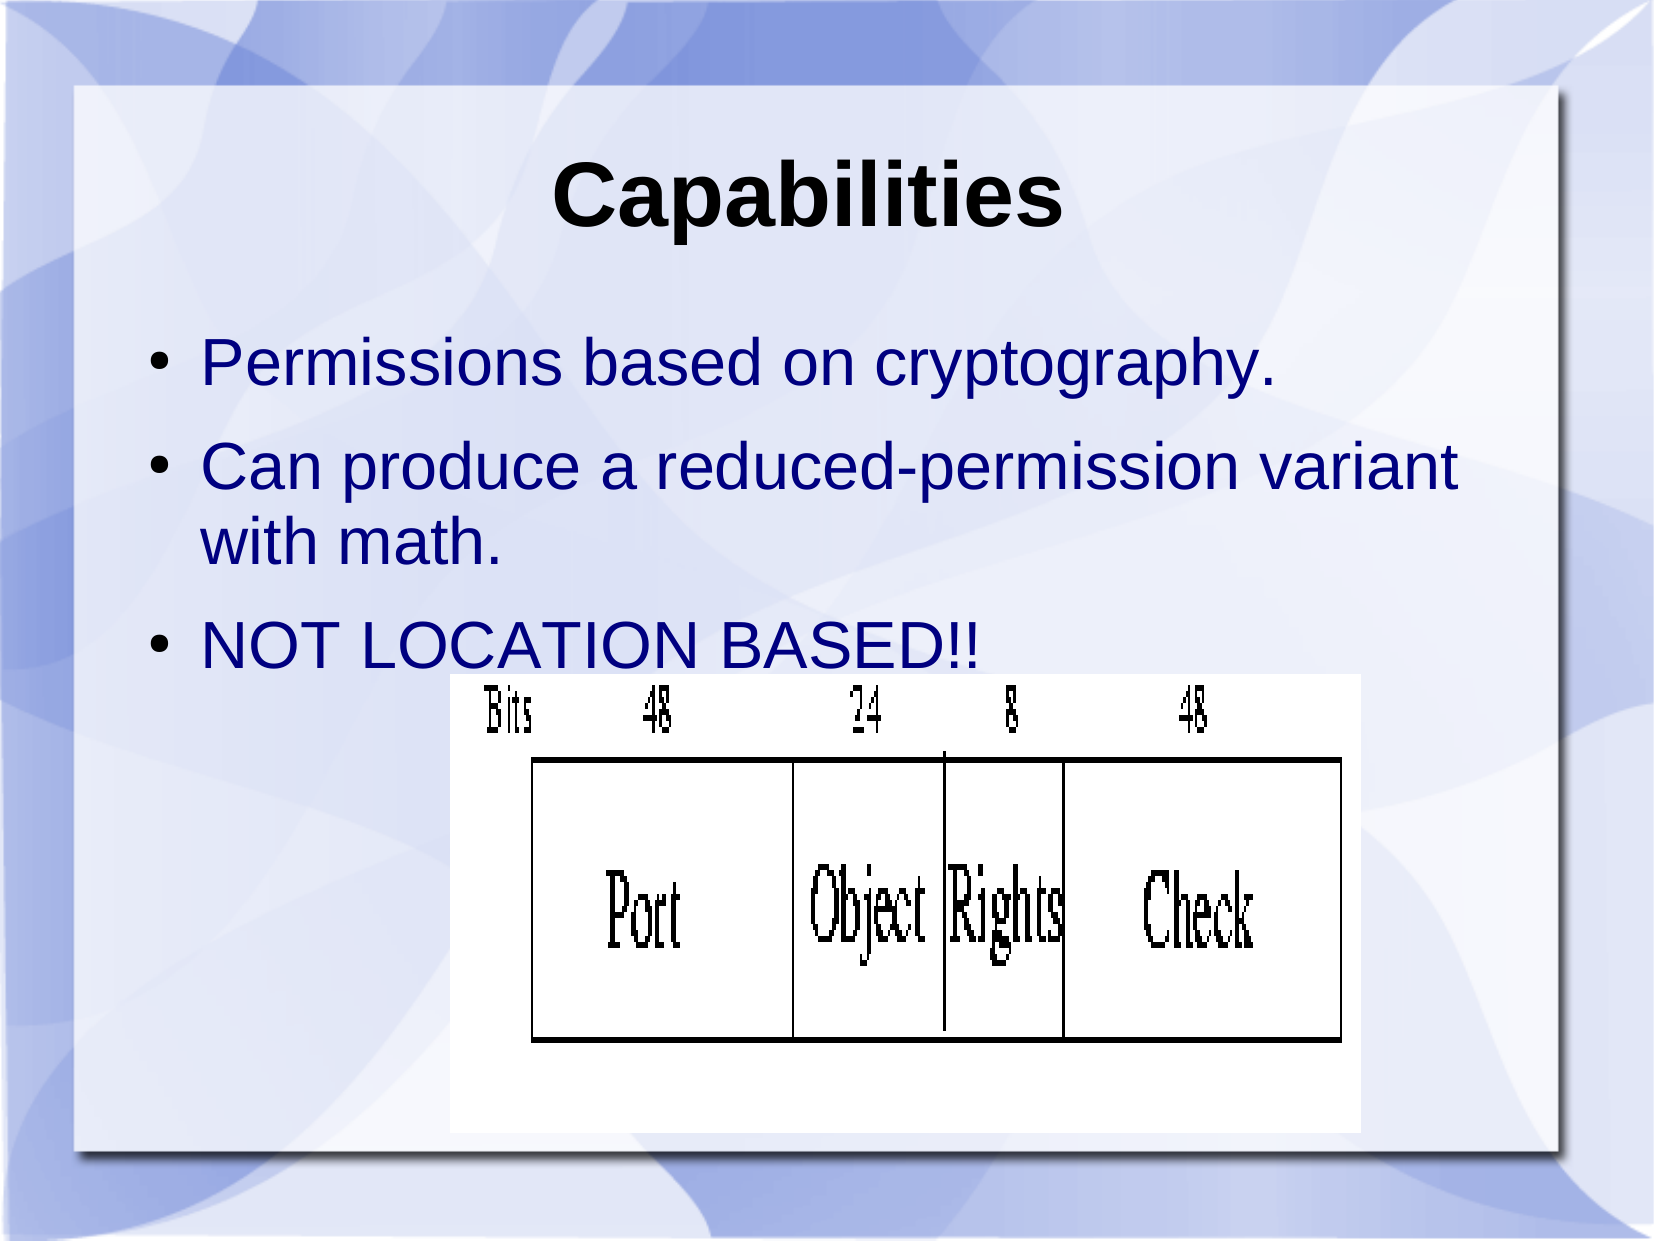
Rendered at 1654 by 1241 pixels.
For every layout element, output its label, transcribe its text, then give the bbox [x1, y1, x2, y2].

title Capabilities [82, 98, 1536, 291]
list Permissions based on cryptography. Can produce a reduced-permission variant with math. NOT LOCATION BASED!! [129, 324, 1489, 1217]
picture [0, 0, 1654, 1241]
